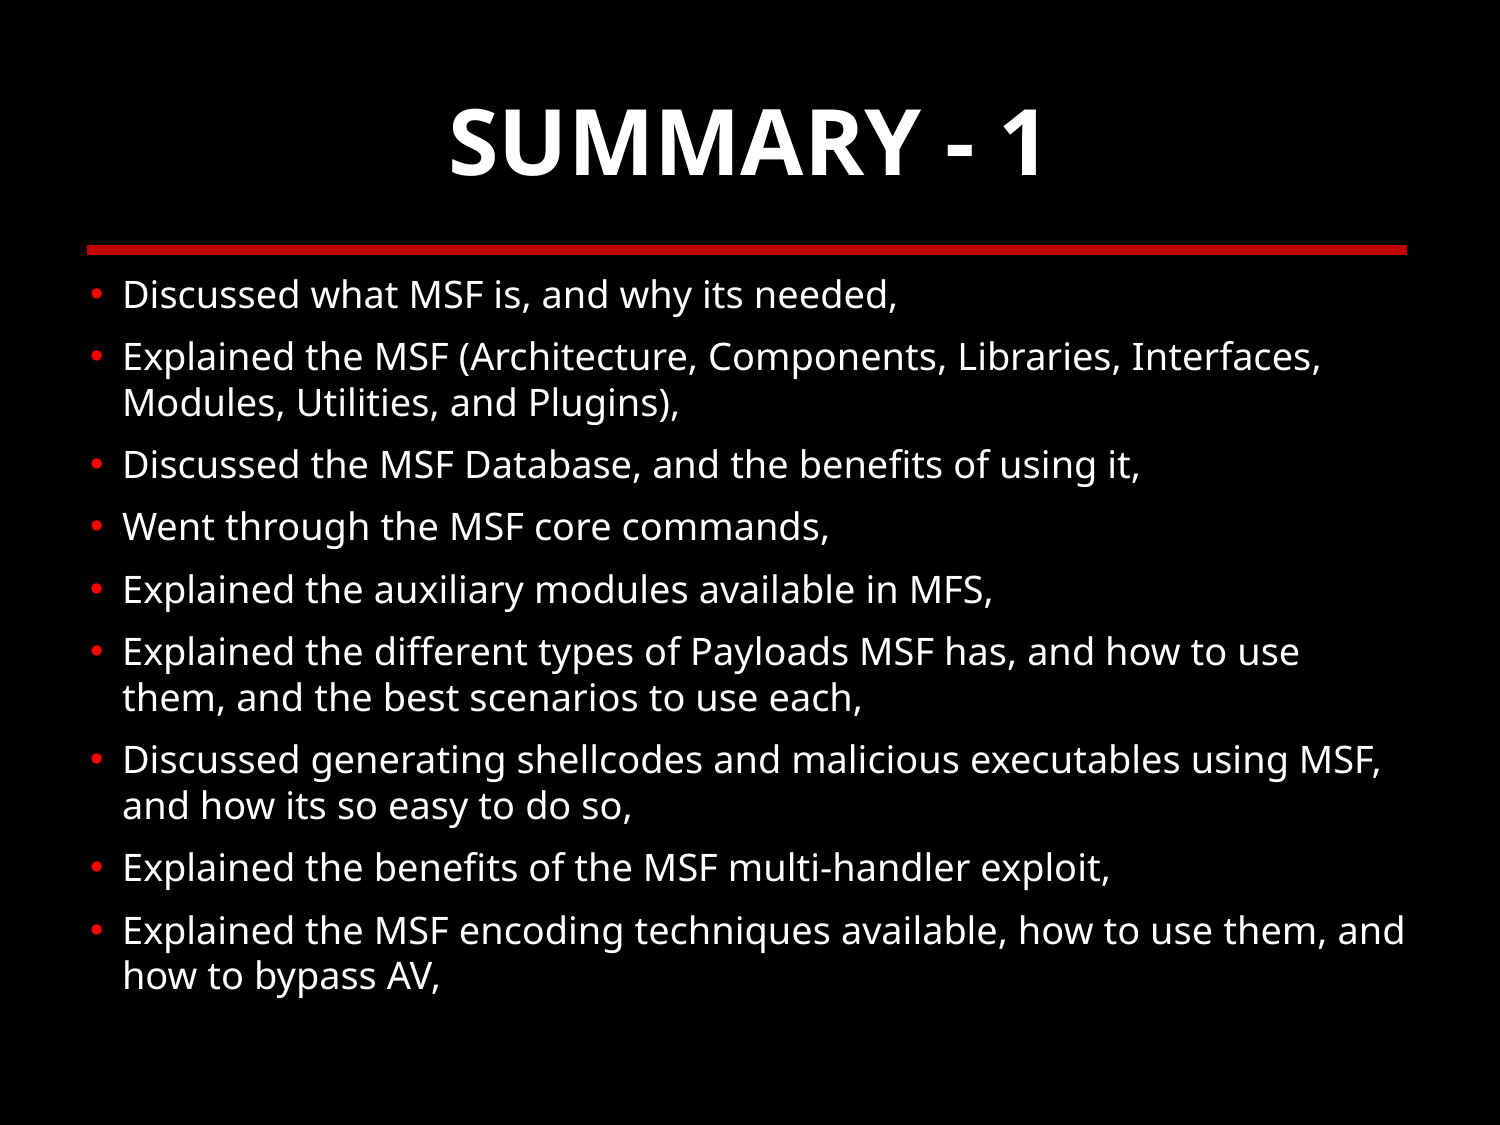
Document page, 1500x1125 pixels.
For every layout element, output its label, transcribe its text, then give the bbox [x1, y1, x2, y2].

list Discussed what MSF is, and why its needed, Explained the MSF (Architecture, Components, Libraries, Interfaces, Modules, Utilities, and Plugins), Discussed the MSF Database, and the benefits of using it, Went through the MSF core commands, Explained the auxiliary modules available in MFS, Explained the different types of Payloads MSF has, and how to use them, and the best scenarios to use each, Discussed generating shellcodes and malicious executables using MSF, and how its so easy to do so, Explained the benefits of the MSF multi-handler exploit, Explained the MSF encoding techniques available, how to use them, and how to bypass AV, [75, 262, 1425, 1005]
title SUMMARY - 1 [75, 45, 1425, 233]
